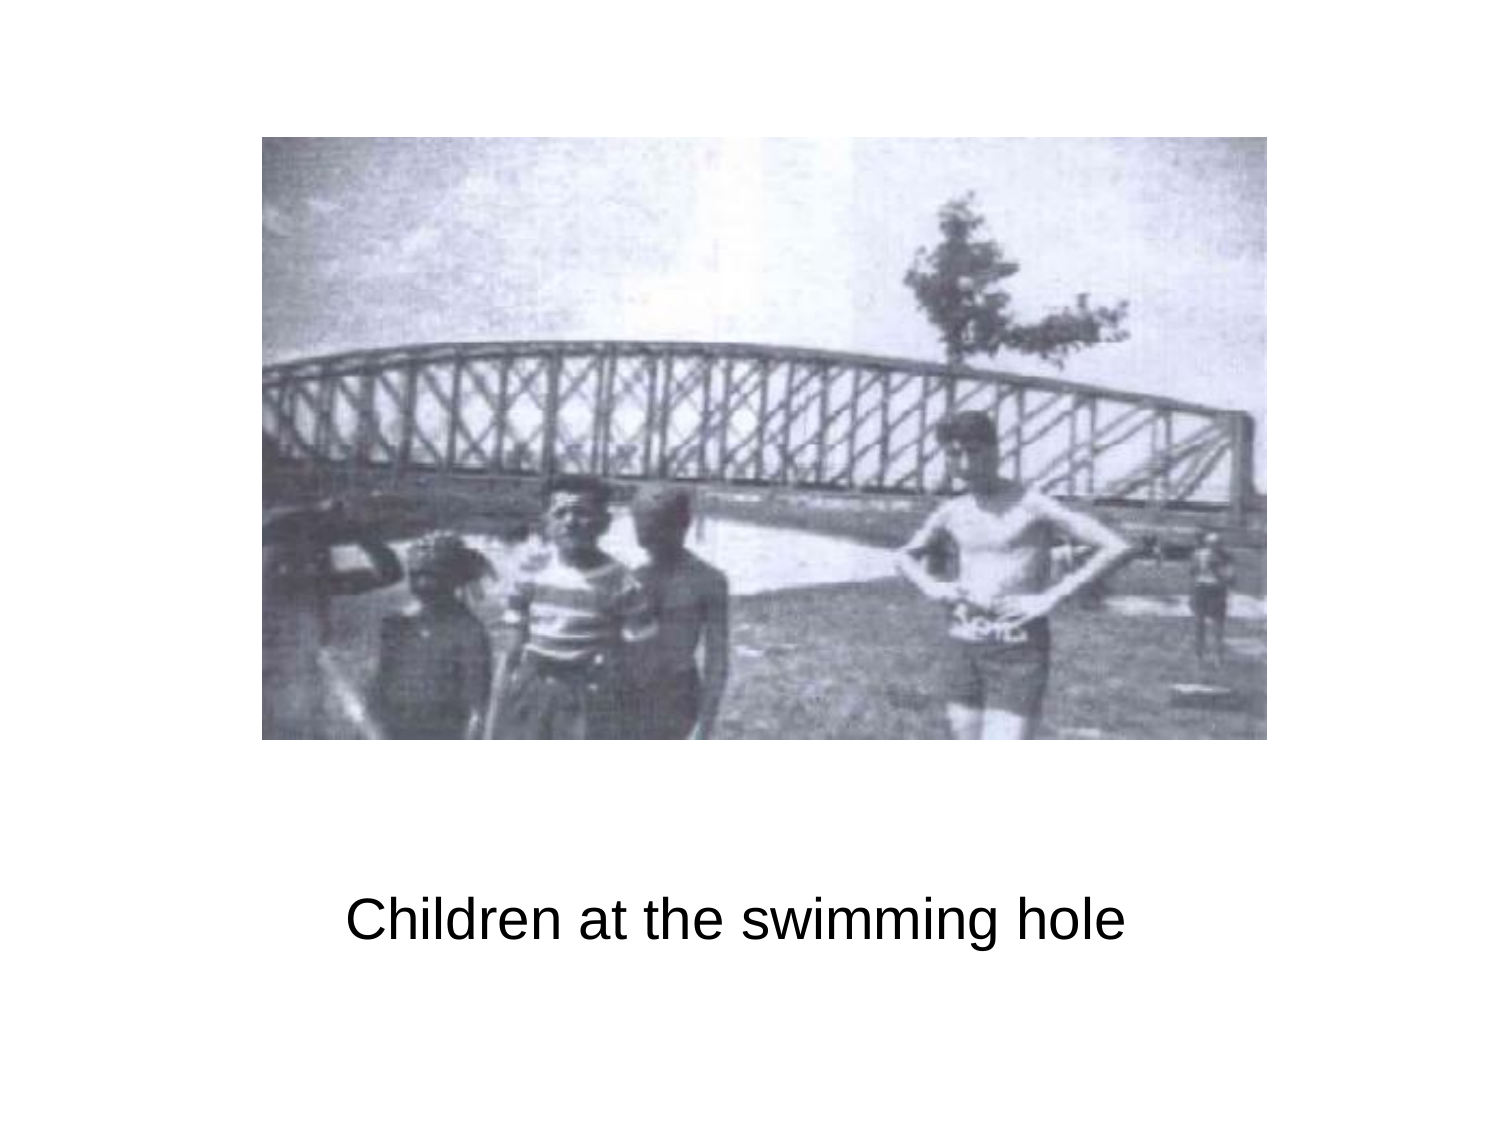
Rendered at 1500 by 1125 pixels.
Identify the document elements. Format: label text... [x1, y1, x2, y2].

title Children at the swimming hole [61, 822, 1412, 1010]
picture [262, 137, 1267, 741]
